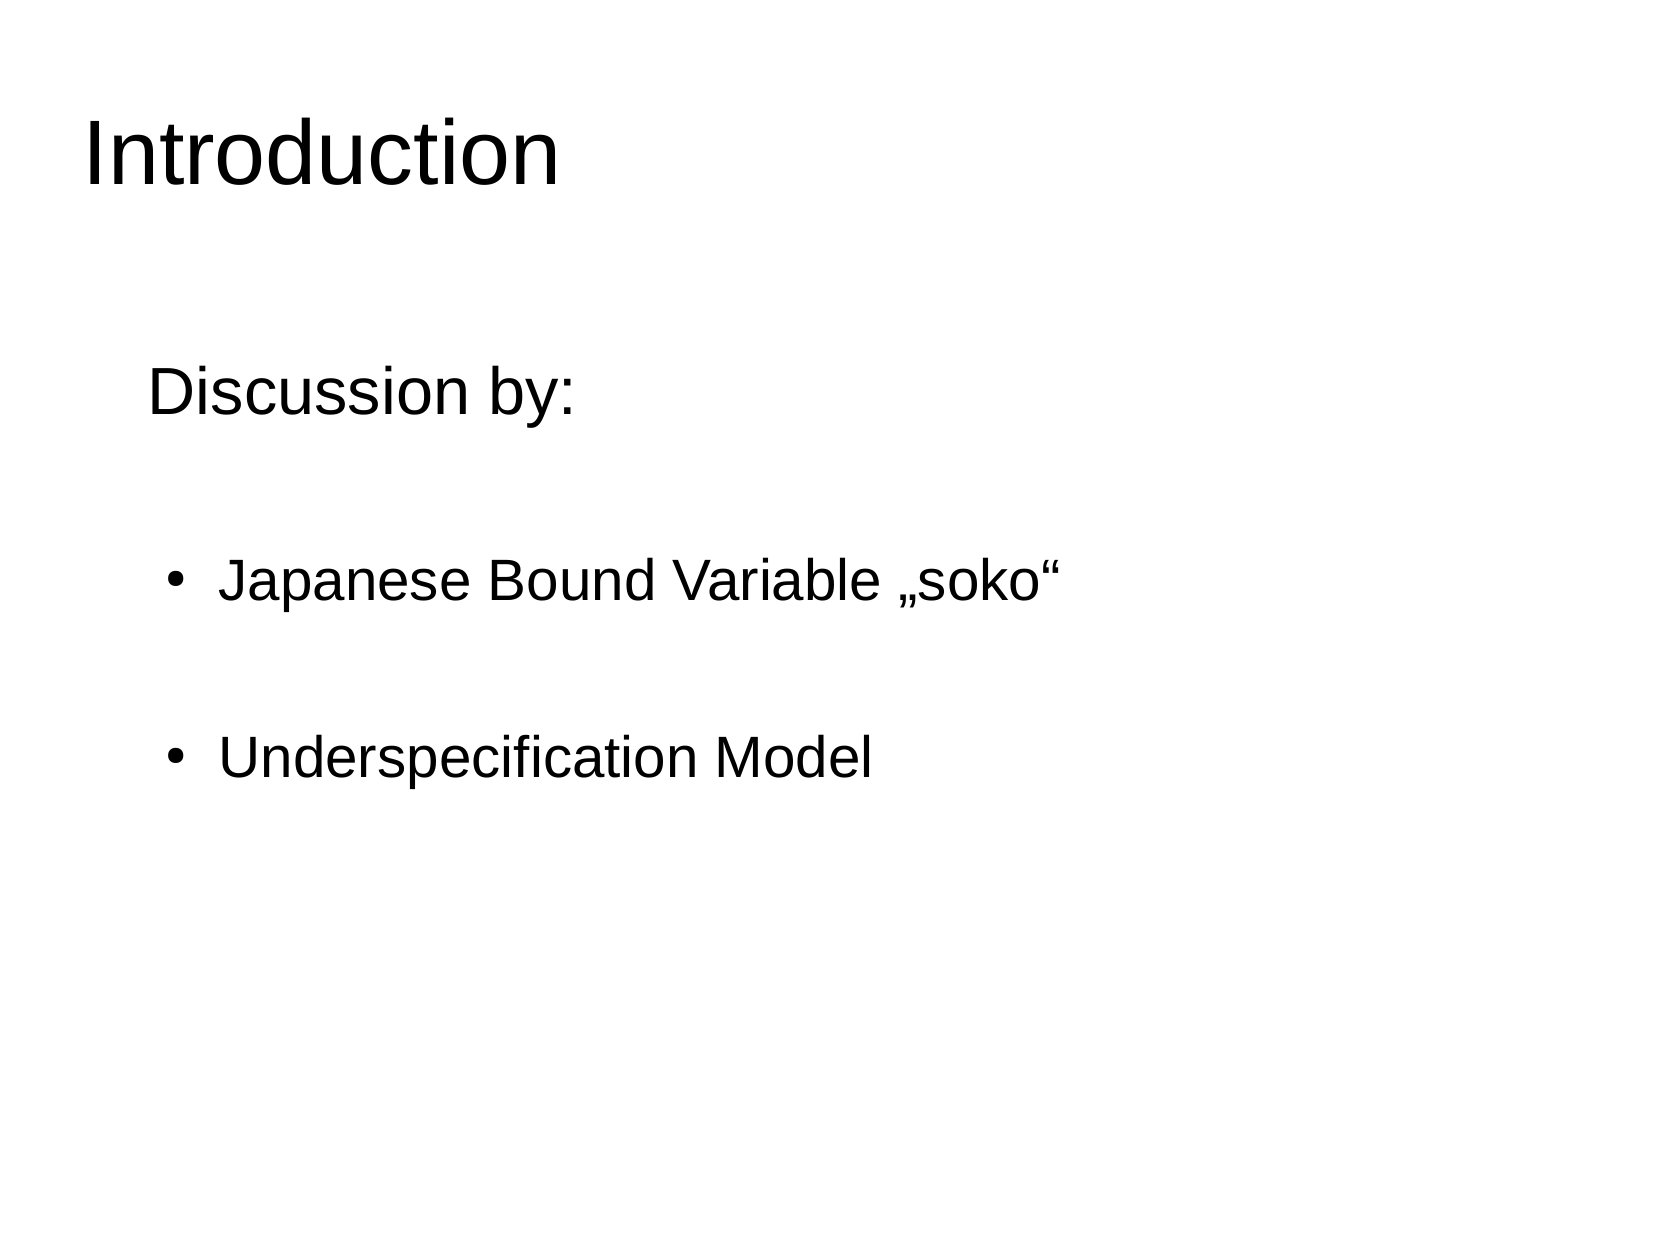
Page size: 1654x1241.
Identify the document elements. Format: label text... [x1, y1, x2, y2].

list Discussion by: Japanese Bound Variable „soko“ Underspecification Model [76, 354, 1565, 1159]
title Introduction [82, 49, 1571, 257]
